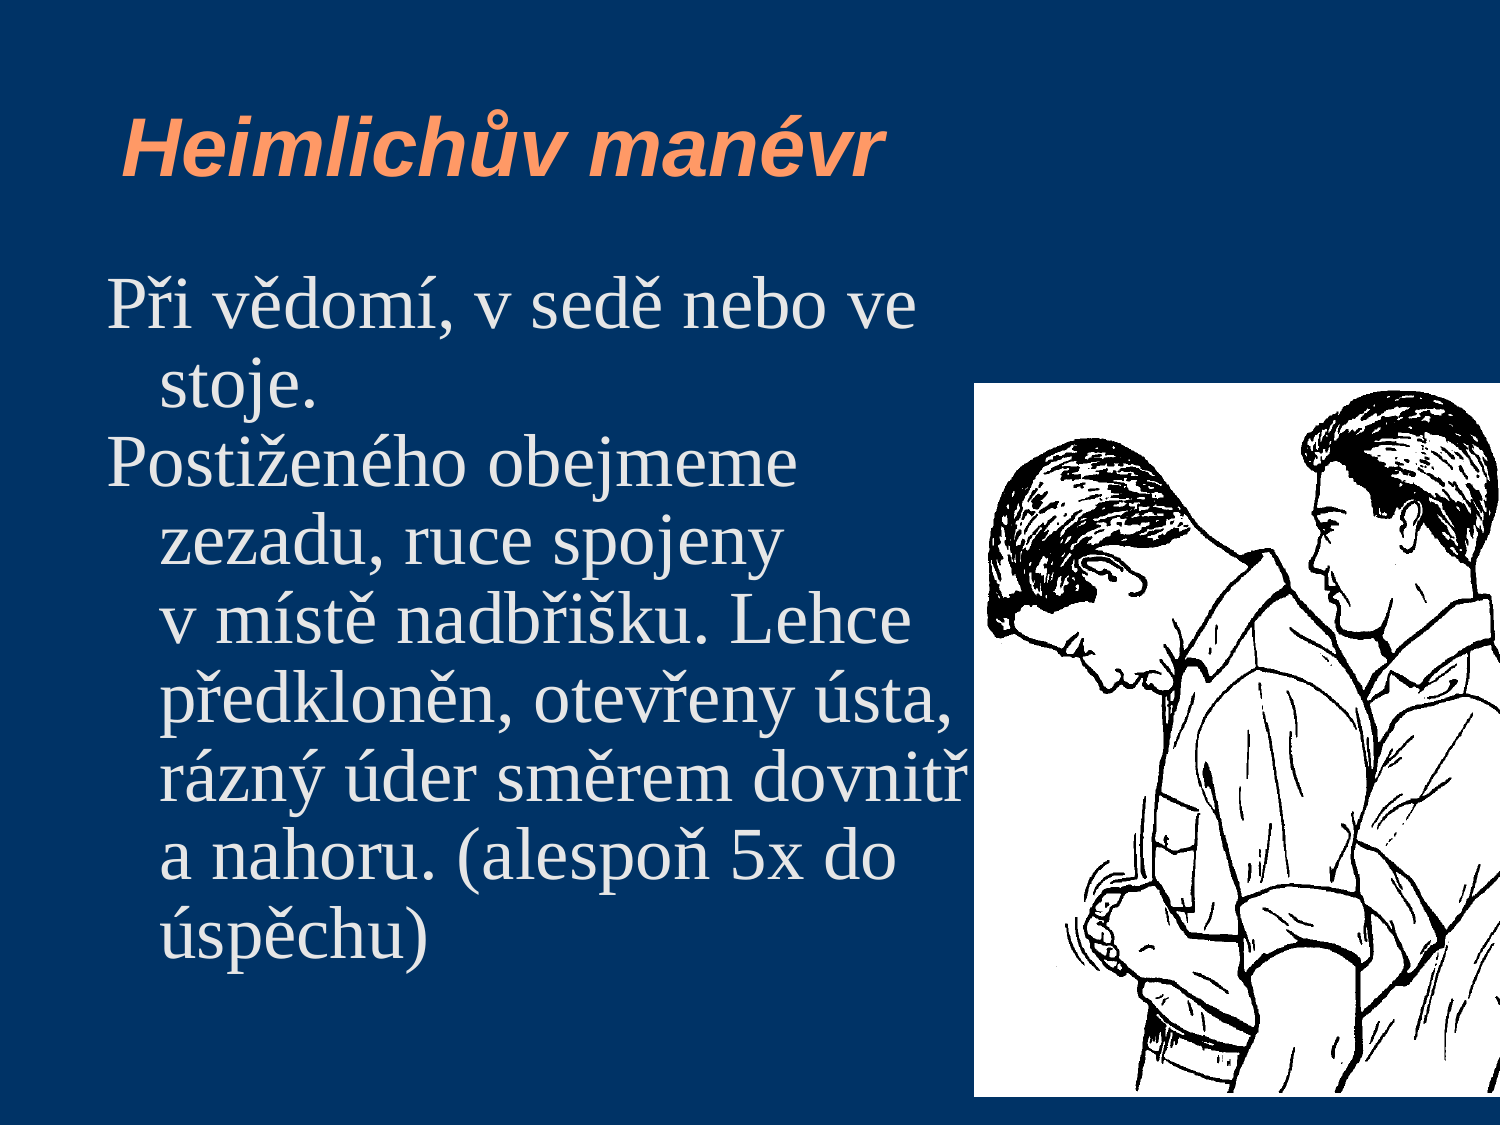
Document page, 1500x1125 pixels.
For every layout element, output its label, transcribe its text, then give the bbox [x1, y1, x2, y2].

list Při vědomí, v sedě nebo ve stoje. Postiženého obejmeme zezadu, ruce spojeny v místě nadbřišku. Lehce předkloněn, otevřeny ústa, rázný úder směrem dovnitř a nahoru. (alespoň 5x do úspěchu) [88, 265, 975, 1064]
picture [974, 383, 1500, 1097]
title Heimlichův manévr [121, 46, 1500, 254]
